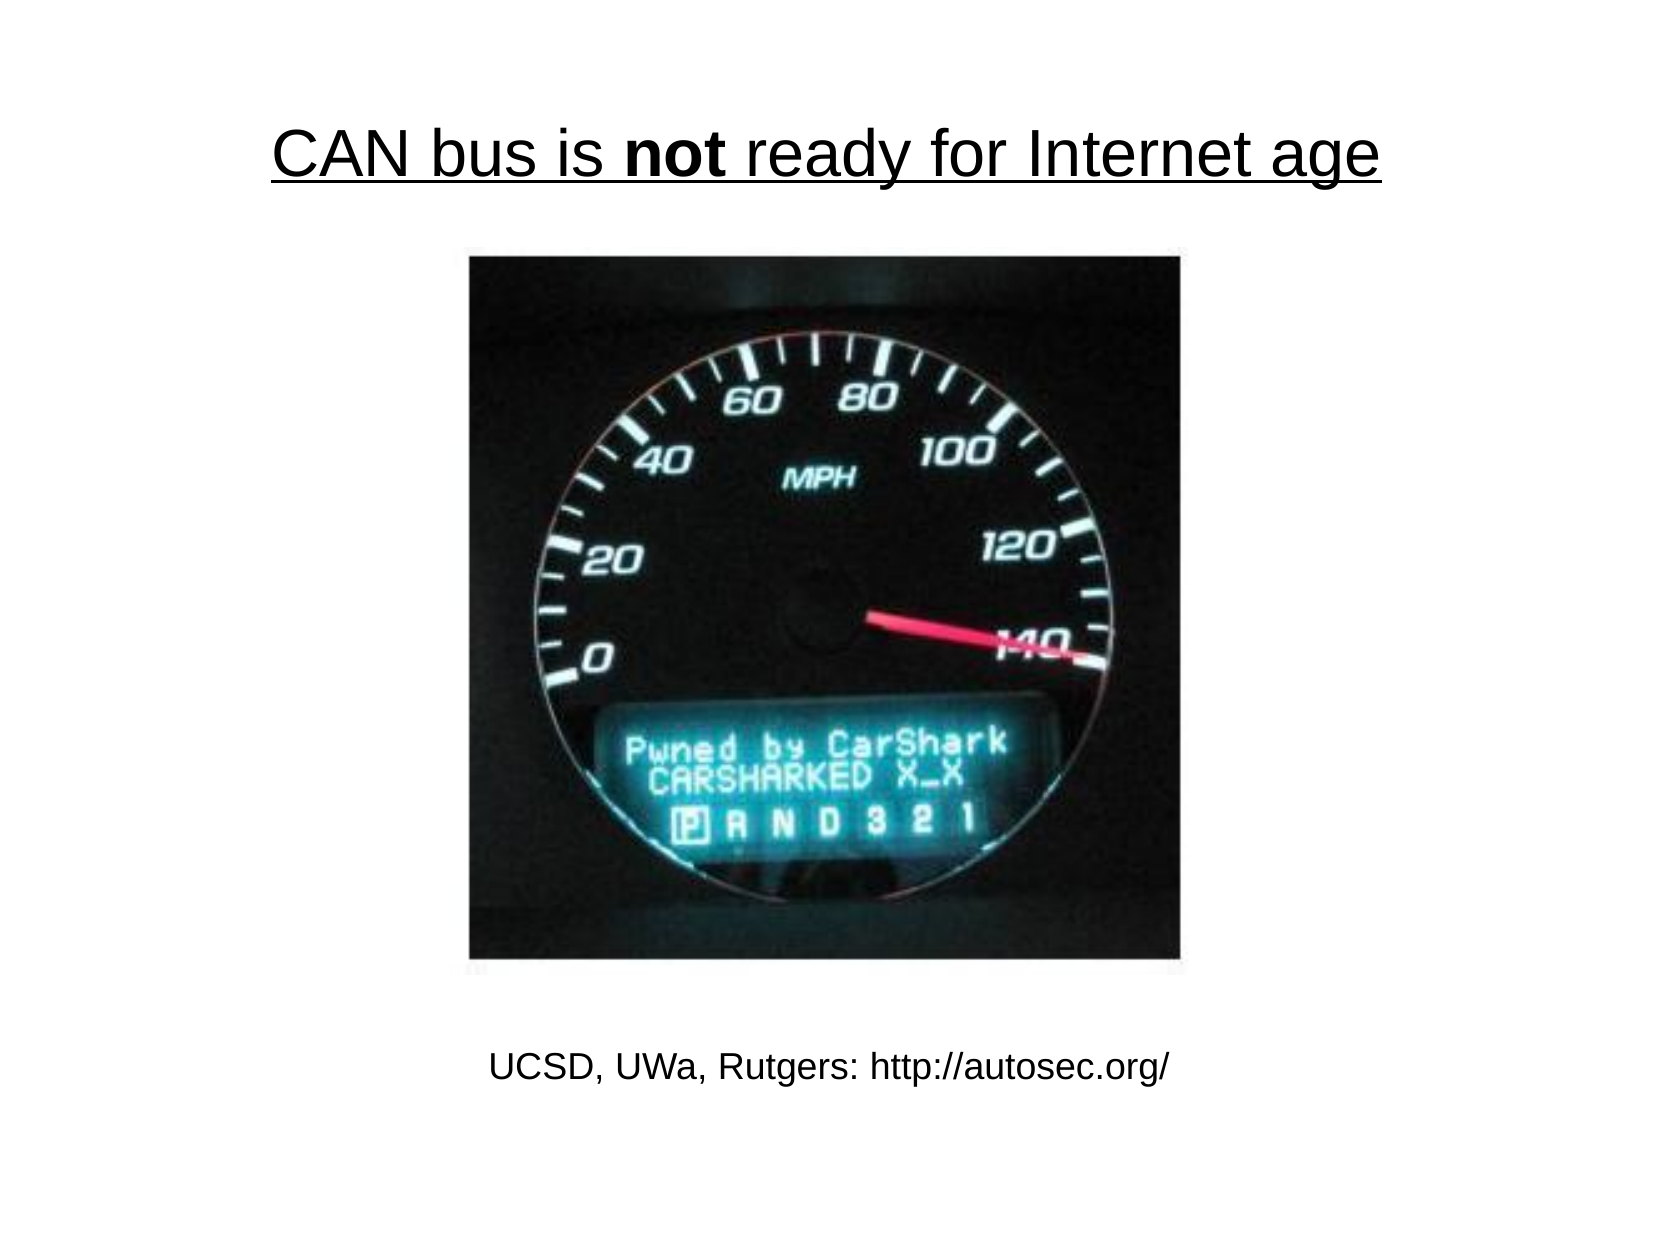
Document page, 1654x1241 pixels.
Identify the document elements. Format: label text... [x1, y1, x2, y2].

title CAN bus is not ready for Internet age [82, 49, 1571, 257]
picture [450, 247, 1201, 976]
text_box UCSD, UWa, Rutgers: http://autosec.org/ [473, 1038, 1186, 1096]
